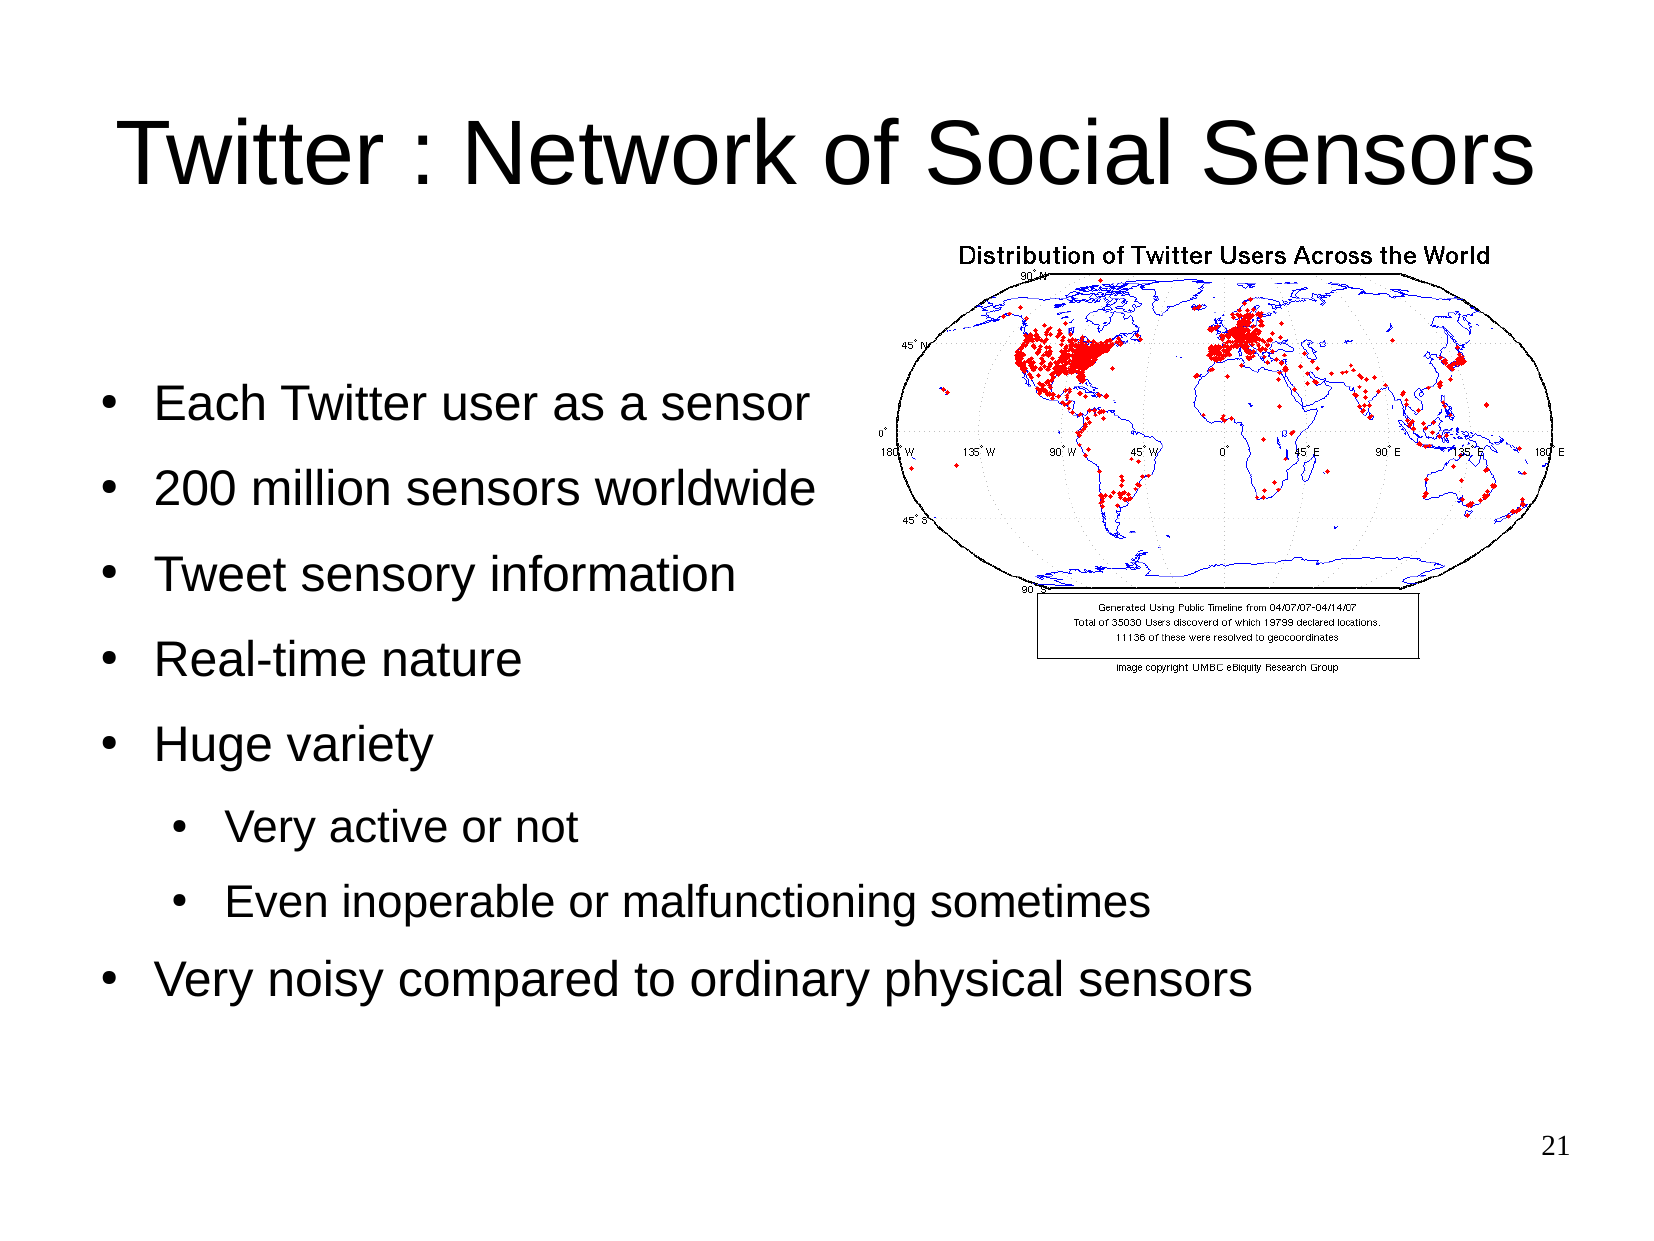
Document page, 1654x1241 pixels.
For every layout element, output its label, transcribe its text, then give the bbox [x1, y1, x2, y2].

picture [787, 49, 1632, 841]
title Twitter : Network of Social Sensors [82, 49, 1571, 257]
list Each Twitter user as a sensor 200 million sensors worldwide Tweet sensory information Real-time nature Huge variety Very active or not Even inoperable or malfunctioning sometimes Very noisy compared to ordinary physical sensors [82, 290, 1571, 1109]
